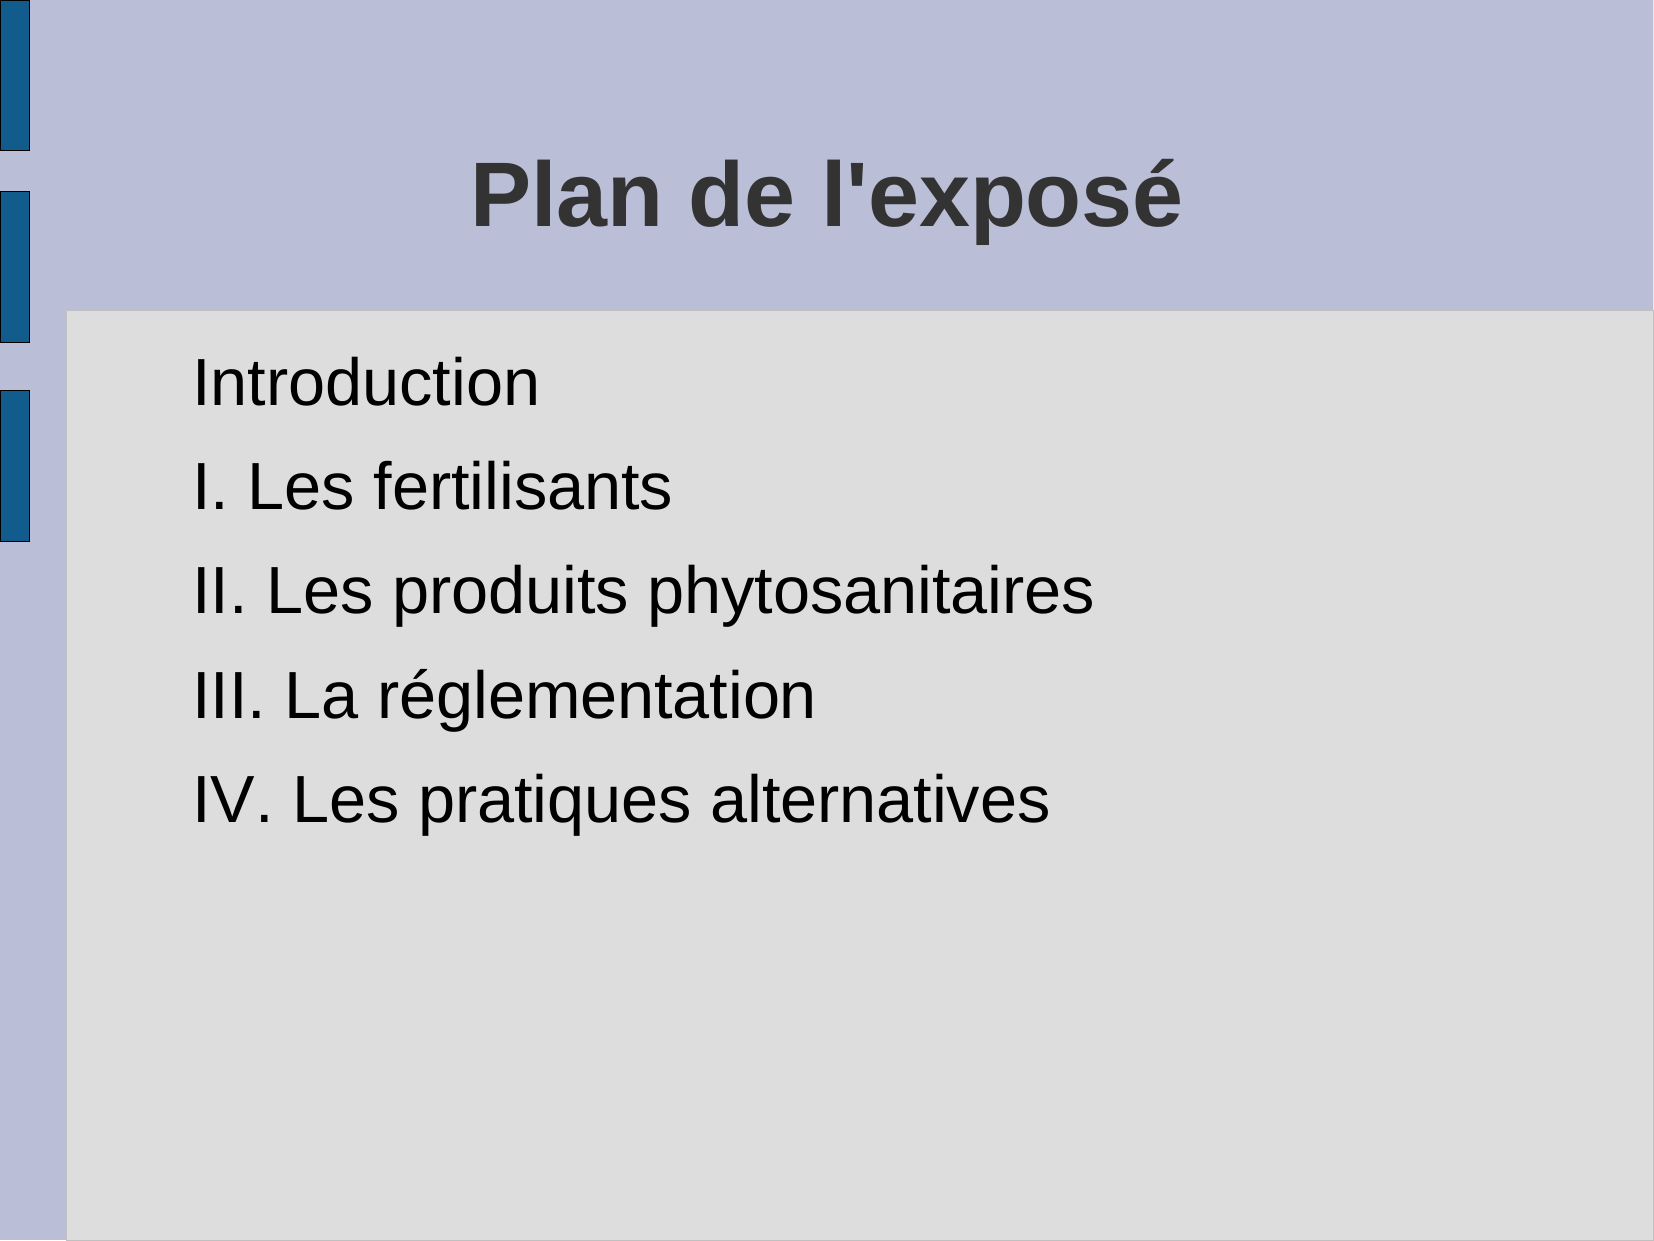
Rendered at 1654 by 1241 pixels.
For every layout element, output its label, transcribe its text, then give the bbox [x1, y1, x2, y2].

list Introduction I. Les fertilisants II. Les produits phytosanitaires III. La réglementation IV. Les pratiques alternatives [121, 344, 1534, 1127]
title Plan de l'exposé [121, 91, 1534, 299]
